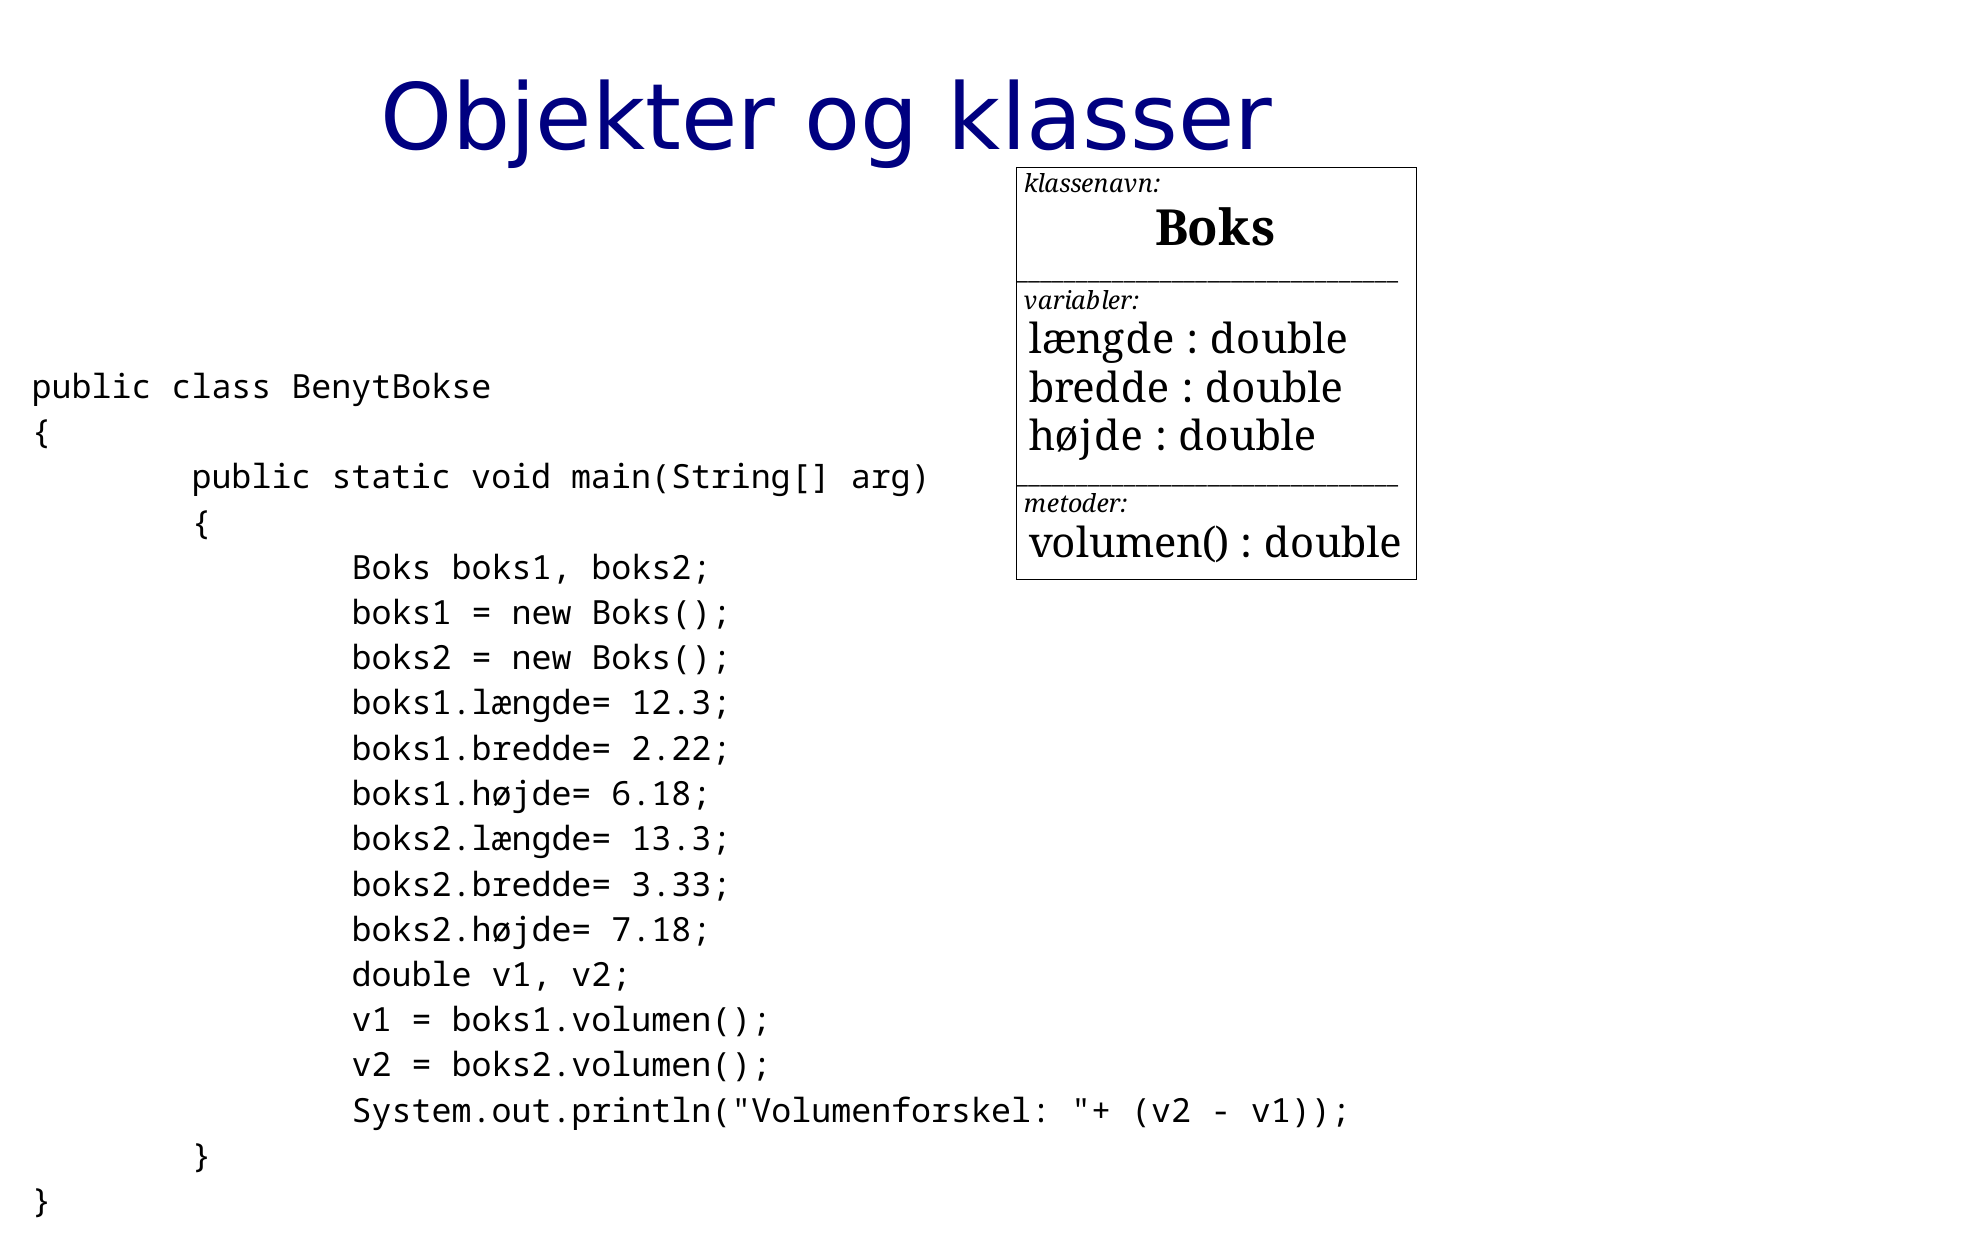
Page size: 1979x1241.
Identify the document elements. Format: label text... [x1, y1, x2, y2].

chart [999, 158, 1443, 618]
text_box public class BenytBokse { public static void main(String[] arg) { Boks boks1, boks2; boks1 = new Boks(); boks2 = new Boks(); boks1.længde= 12.3; boks1.bredde= 2.22; boks1.højde= 6.18; boks2.længde= 13.3; boks2.bredde= 3.33; boks2.højde= 7.18; double v1, v2; v1 = boks1.volumen(); v2 = boks2.volumen(); System.out.println("Volumenforskel: "+ (v2 - v1)); } } Volumenforskel: 149.24394 [31, 362, 1352, 1172]
title Objekter og klasser [105, 14, 1549, 222]
